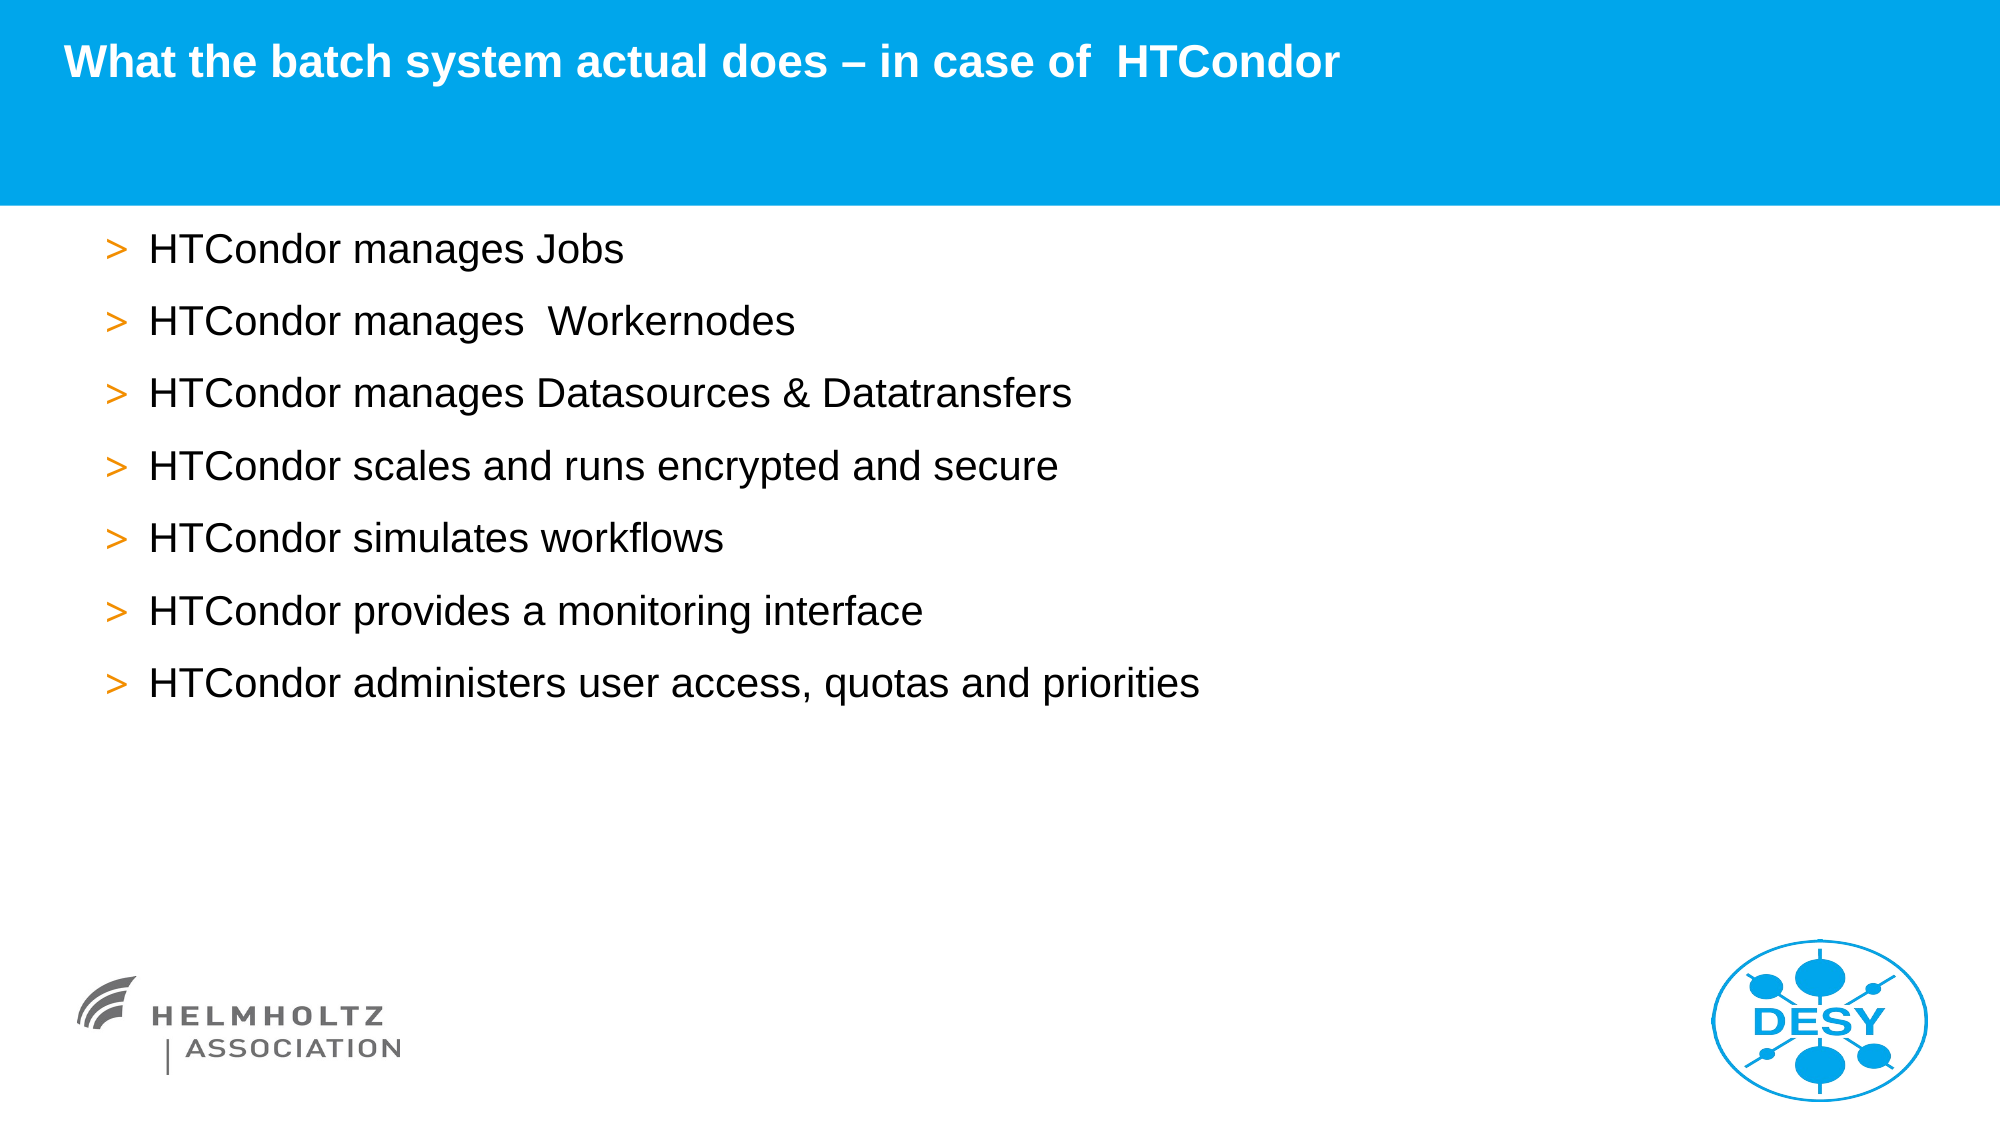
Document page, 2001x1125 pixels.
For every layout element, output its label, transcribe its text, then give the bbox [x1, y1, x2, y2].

picture [1826, 939, 1928, 1008]
picture [1711, 939, 1813, 1015]
picture [1711, 1026, 1802, 1102]
title What the batch system actual does – in case of HTCondor [63, 16, 1928, 107]
picture [1716, 943, 1924, 1099]
picture [1838, 1034, 1928, 1102]
picture [77, 976, 400, 1075]
list HTCondor manages Jobs HTCondor manages Workernodes HTCondor manages Datasources & Datatransfers HTCondor scales and runs encrypted and secure HTCondor simulates workflows HTCondor provides a monitoring interface HTCondor administers user access, quotas and priorities [61, 225, 1926, 878]
